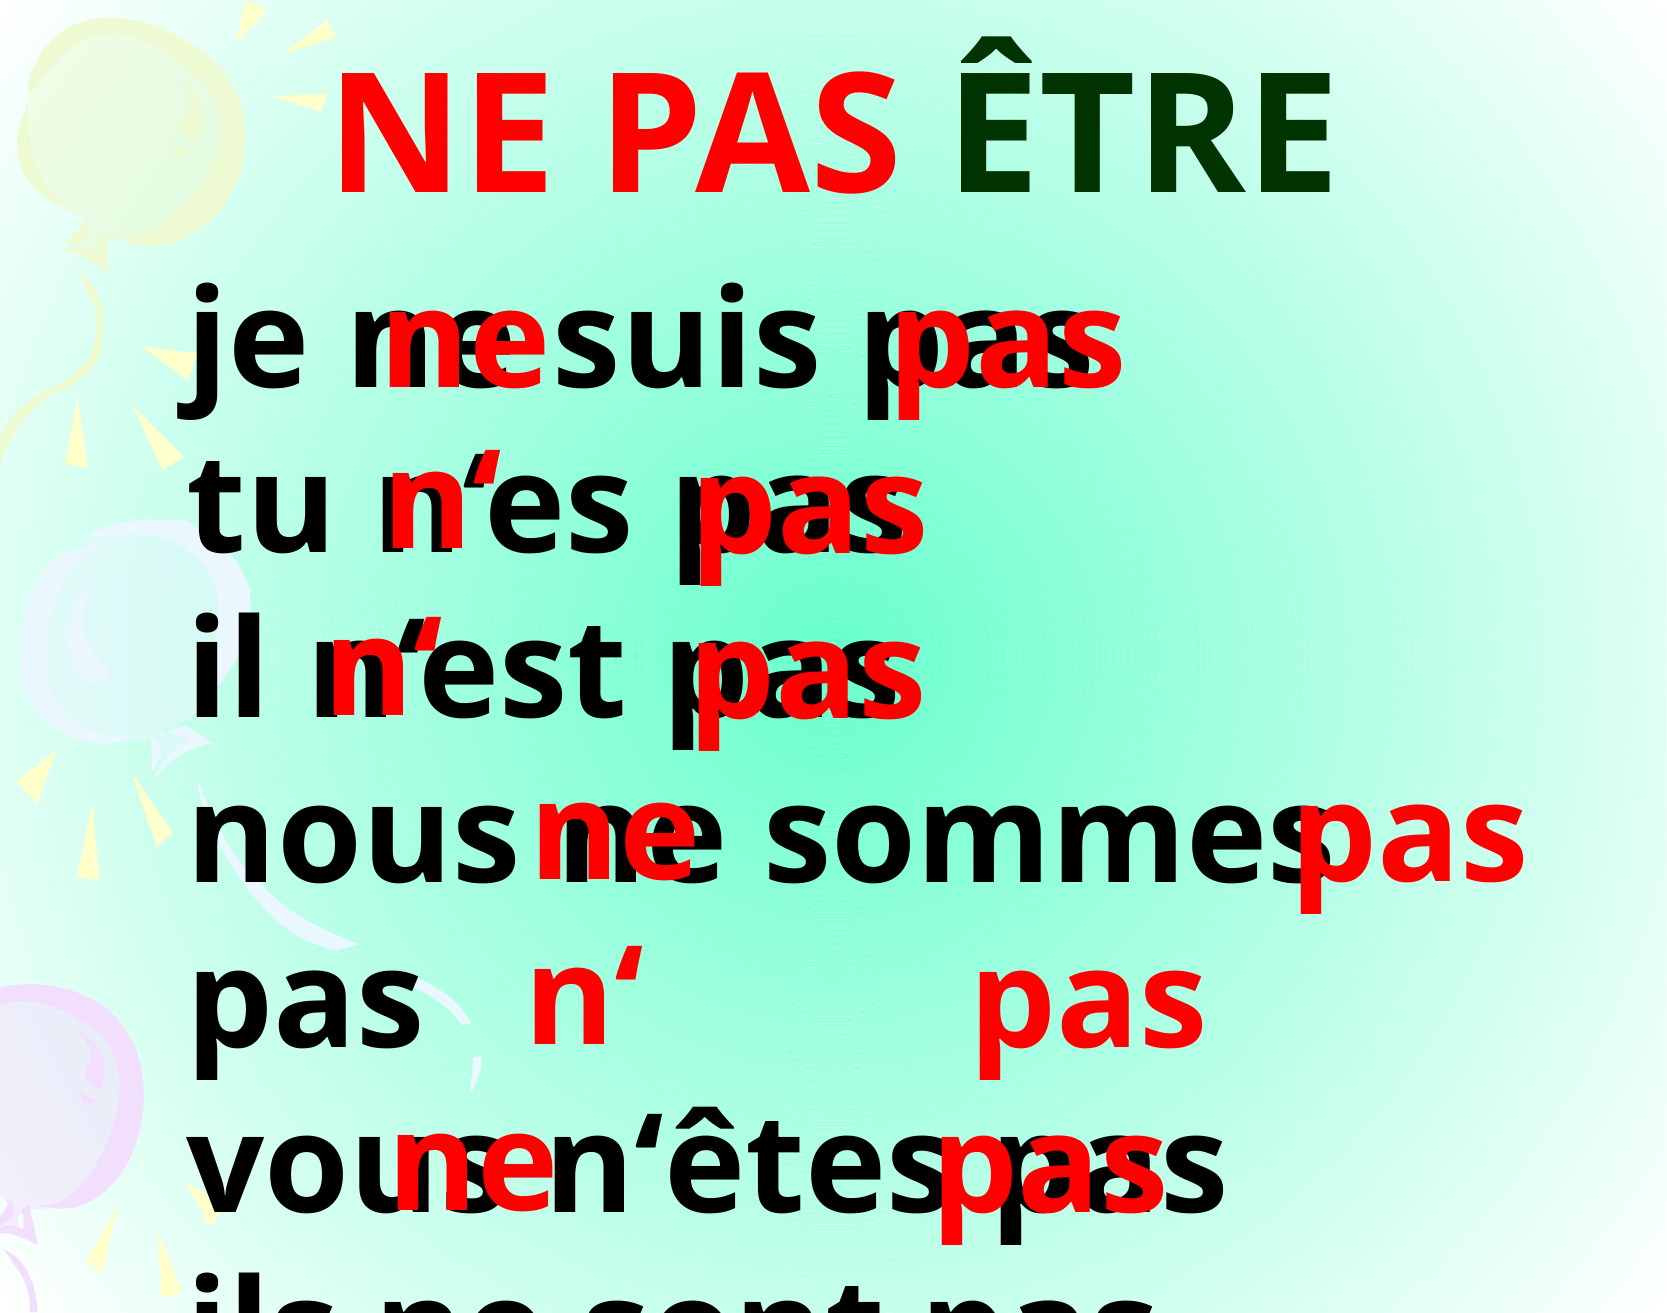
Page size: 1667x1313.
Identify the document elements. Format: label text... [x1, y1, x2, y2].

text_box pas [916, 1067, 1188, 1248]
text_box n‘ [367, 403, 533, 584]
text_box n‘ [509, 900, 675, 1081]
text_box pas [873, 242, 1146, 423]
text_box pas [673, 573, 945, 754]
text_box ne [364, 242, 571, 423]
text_box NE PAS ÊTRE [0, 18, 1667, 234]
text_box pas [1275, 736, 1548, 917]
text_box n‘ [308, 570, 474, 751]
text_box pas [954, 902, 1226, 1083]
text_box pas [675, 408, 948, 589]
text_box ne [372, 1065, 586, 1246]
text_box je ne suis pas tu n‘es pas il n‘est pas nous ne sommes pas vous n‘êtes pas ils ne sont pas [171, 242, 1608, 1249]
text_box ne [514, 734, 739, 916]
